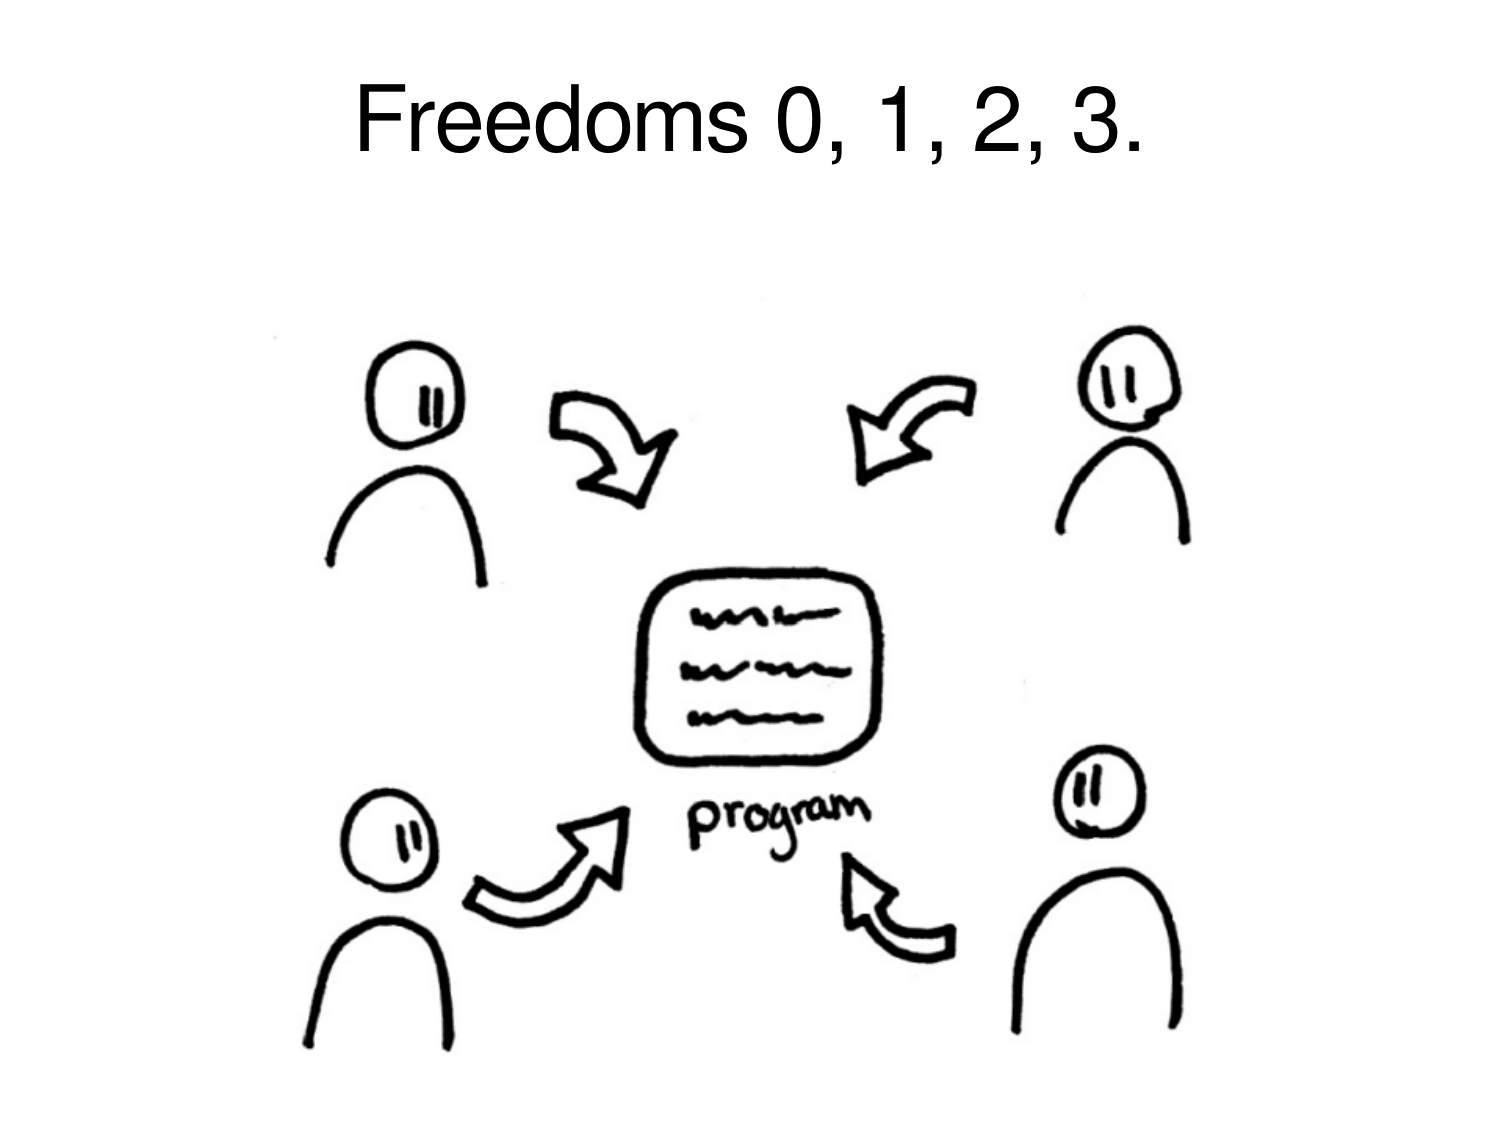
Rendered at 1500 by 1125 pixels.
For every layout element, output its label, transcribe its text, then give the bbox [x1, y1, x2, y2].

text_box Freedoms 0, 1, 2, 3. [82, 60, 1418, 167]
picture [271, 279, 1229, 1069]
